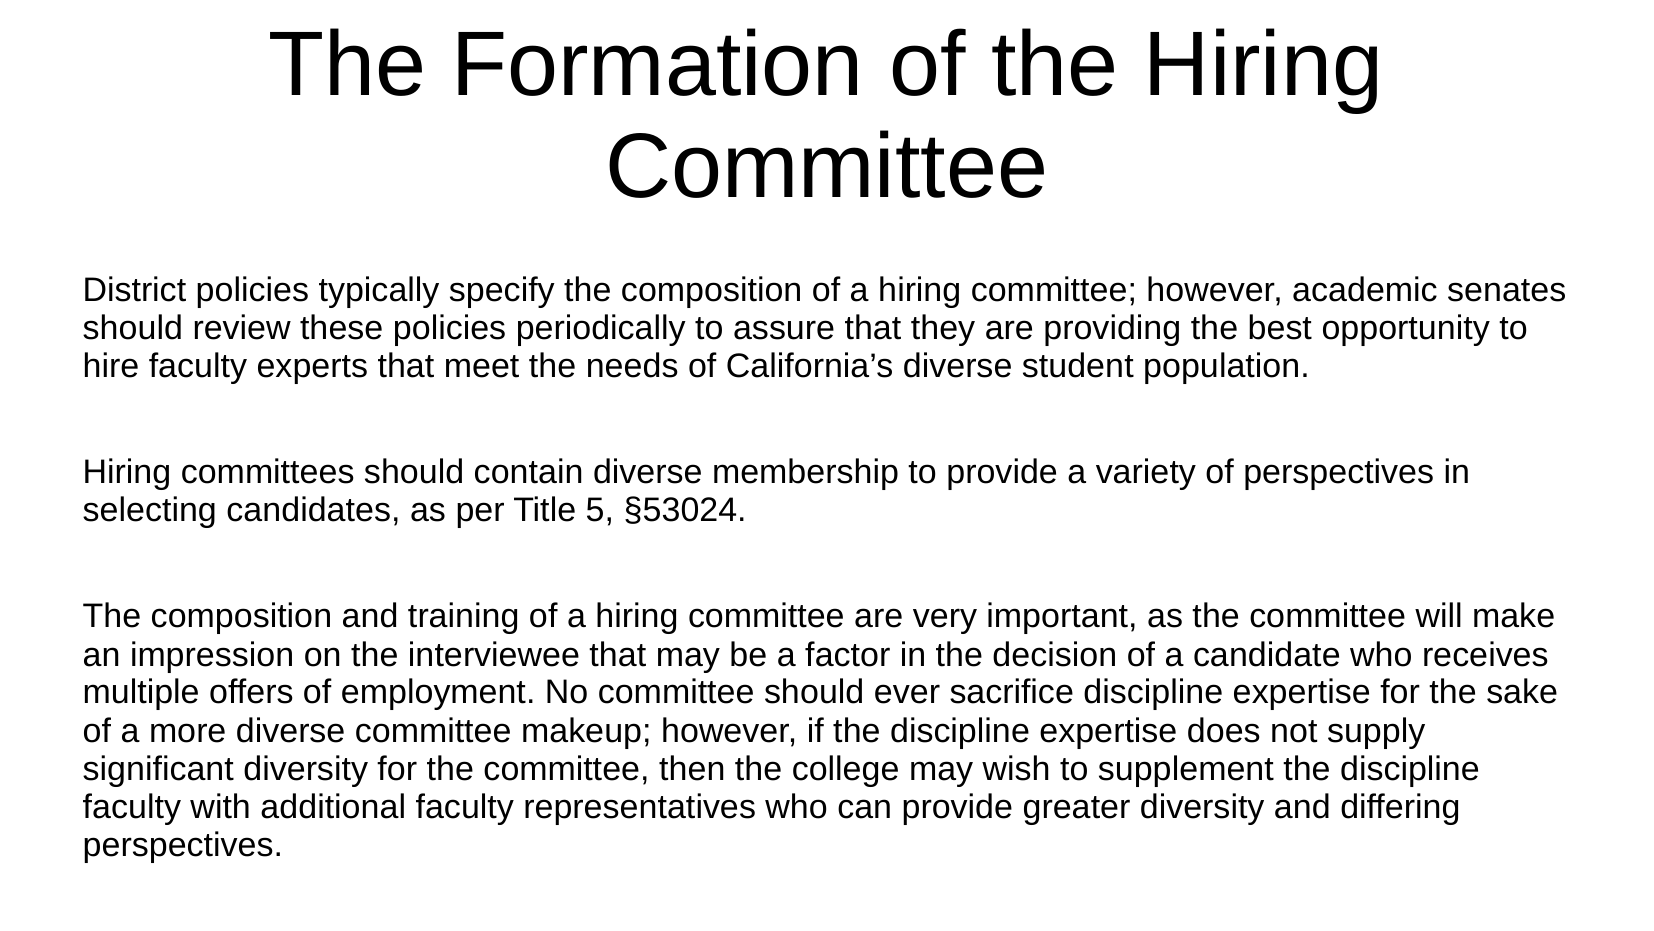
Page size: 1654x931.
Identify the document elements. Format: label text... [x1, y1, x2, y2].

title The Formation of the Hiring Committee [82, 22, 1571, 207]
list District policies typically specify the composition of a hiring committee; however, academic senates should review these policies periodically to assure that they are providing the best opportunity to hire faculty experts that meet the needs of California’s diverse student population. Hiring committees should contain diverse membership to provide a variety of perspectives in selecting candidates, as per Title 5, §53024. The composition and training of a hiring committee are very important, as the committee will make an impression on the interviewee that may be a factor in the decision of a candidate who receives multiple offers of employment. No committee should ever sacrifice discipline expertise for the sake of a more diverse committee makeup; however, if the discipline expertise does not supply significant diversity for the committee, then the college may wish to supplement the discipline faculty with additional faculty representatives who can provide greater diversity and differing perspectives. [82, 217, 1571, 871]
